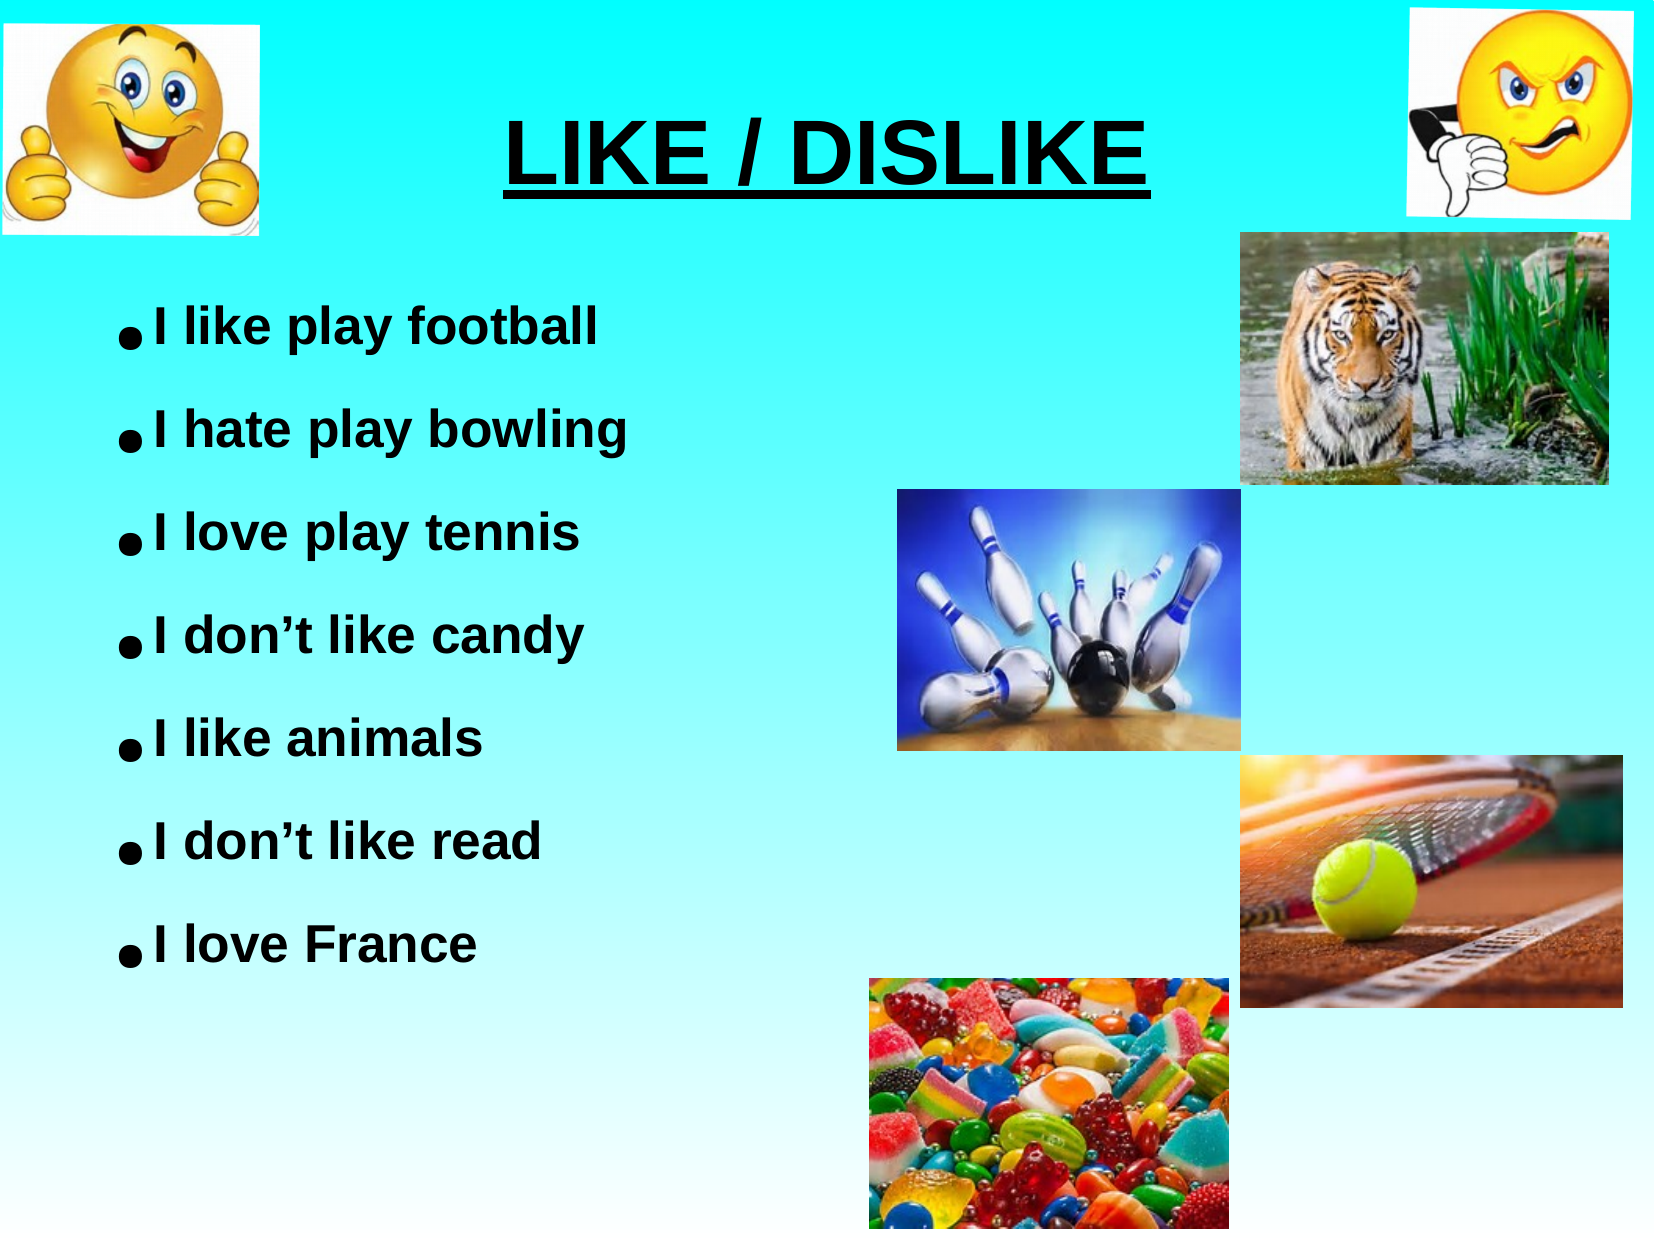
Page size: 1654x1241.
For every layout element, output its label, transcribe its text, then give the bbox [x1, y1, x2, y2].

title LIKE / DISLIKE [82, 49, 1571, 257]
picture [869, 978, 1229, 1229]
list I like play football I hate play bowling I love play tennis I don’t like candy I like animals I don’t like read I love France [106, 296, 1595, 1016]
picture [1406, 7, 1634, 220]
picture [897, 489, 1241, 751]
picture [1240, 232, 1609, 485]
picture [2, 23, 260, 236]
picture [1240, 755, 1623, 1008]
